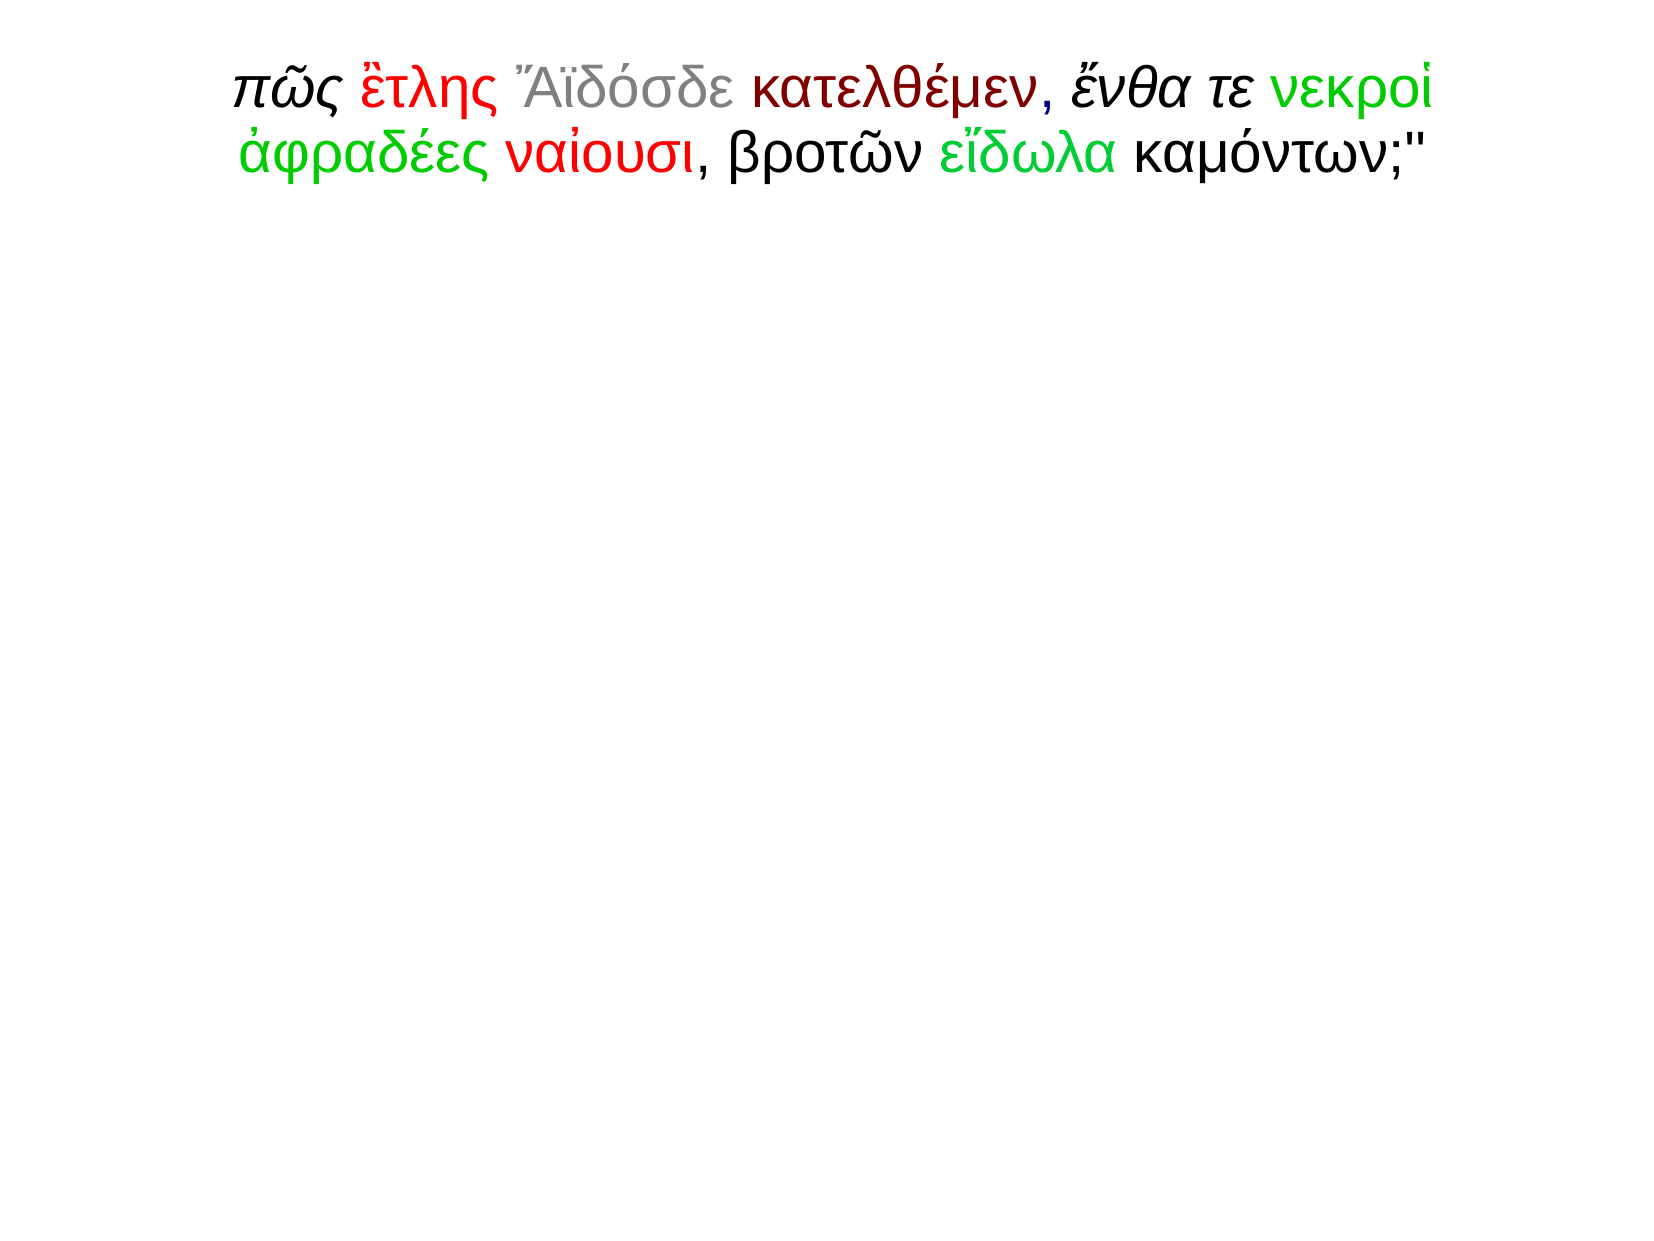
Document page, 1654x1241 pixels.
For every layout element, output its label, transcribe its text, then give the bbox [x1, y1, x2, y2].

text_box πῶς ἒτλης Ἄϊδόσδε κατελθέμεν, ἔνθα τε νεκροἱ ἀφραδέες ναἰουσι, βροτῶν εἴδωλα καμόντων;'' [59, 47, 1607, 827]
